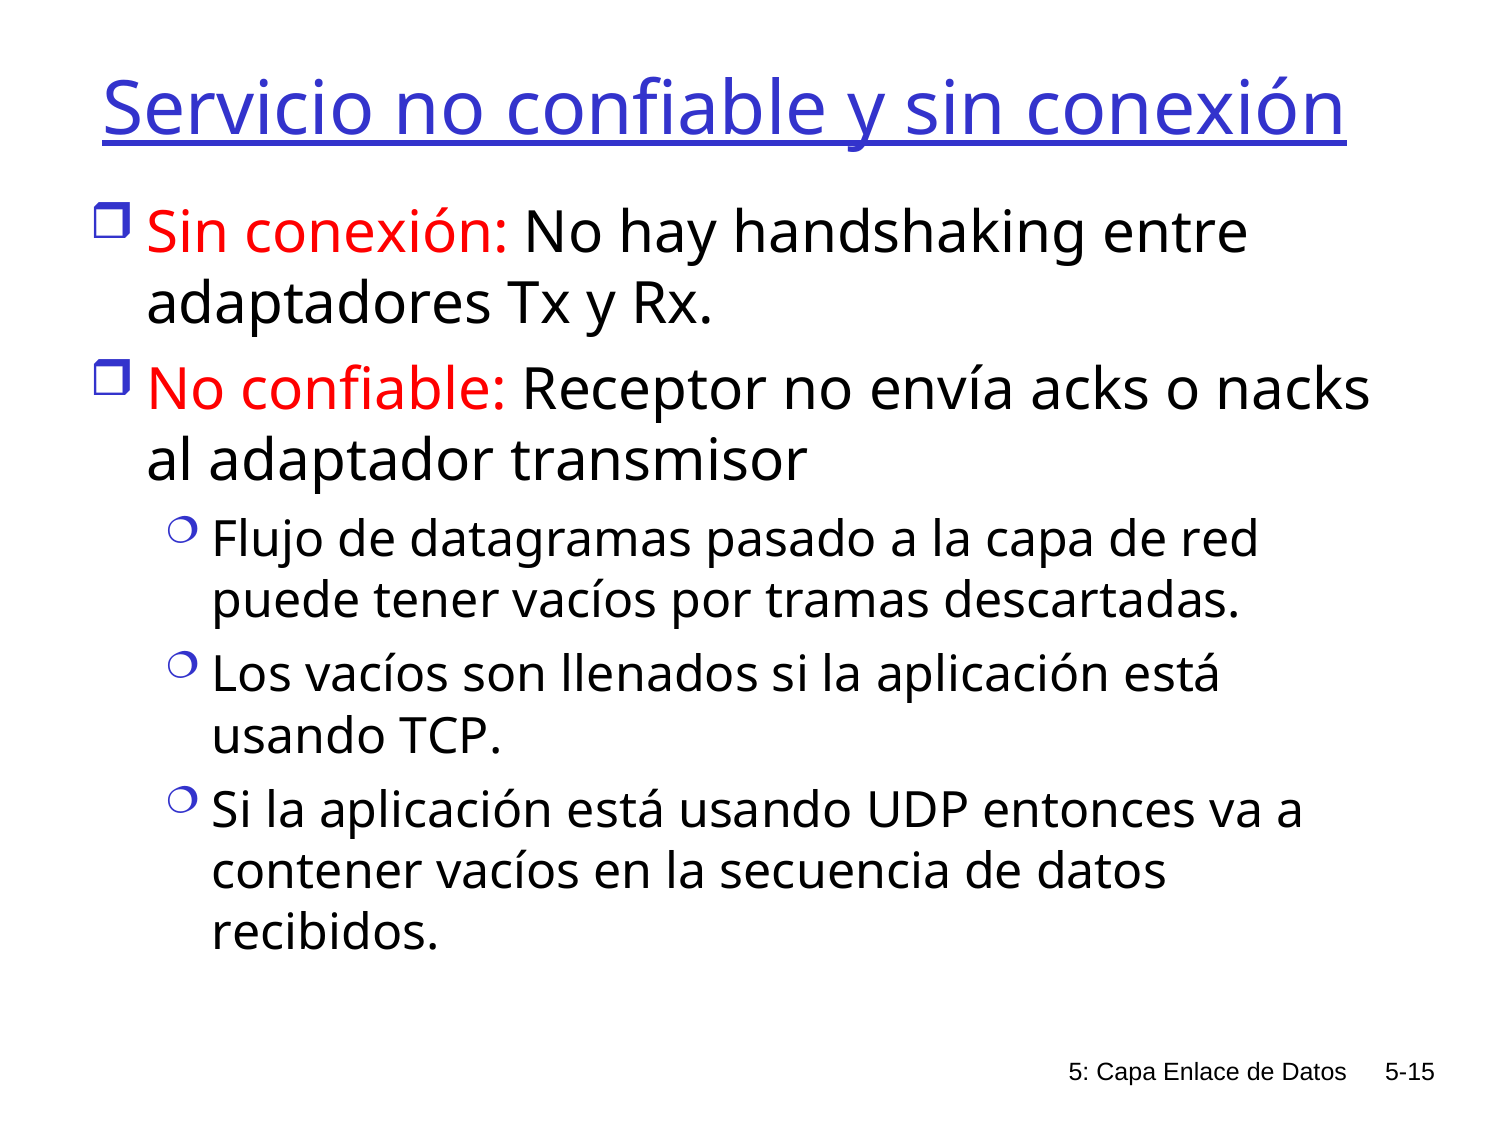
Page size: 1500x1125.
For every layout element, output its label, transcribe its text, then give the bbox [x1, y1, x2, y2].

list Sin conexión: No hay handshaking entre adaptadores Tx y Rx. No confiable: Receptor no envía acks o nacks al adaptador transmisor Flujo de datagramas pasado a la capa de red puede tener vacíos por tramas descartadas. Los vacíos son llenados si la aplicación está usando TCP. Si la aplicación está usando UDP entonces va a contener vacíos en la secuencia de datos recibidos. [75, 187, 1388, 1013]
title Servicio no confiable y sin conexión [87, 23, 1363, 187]
